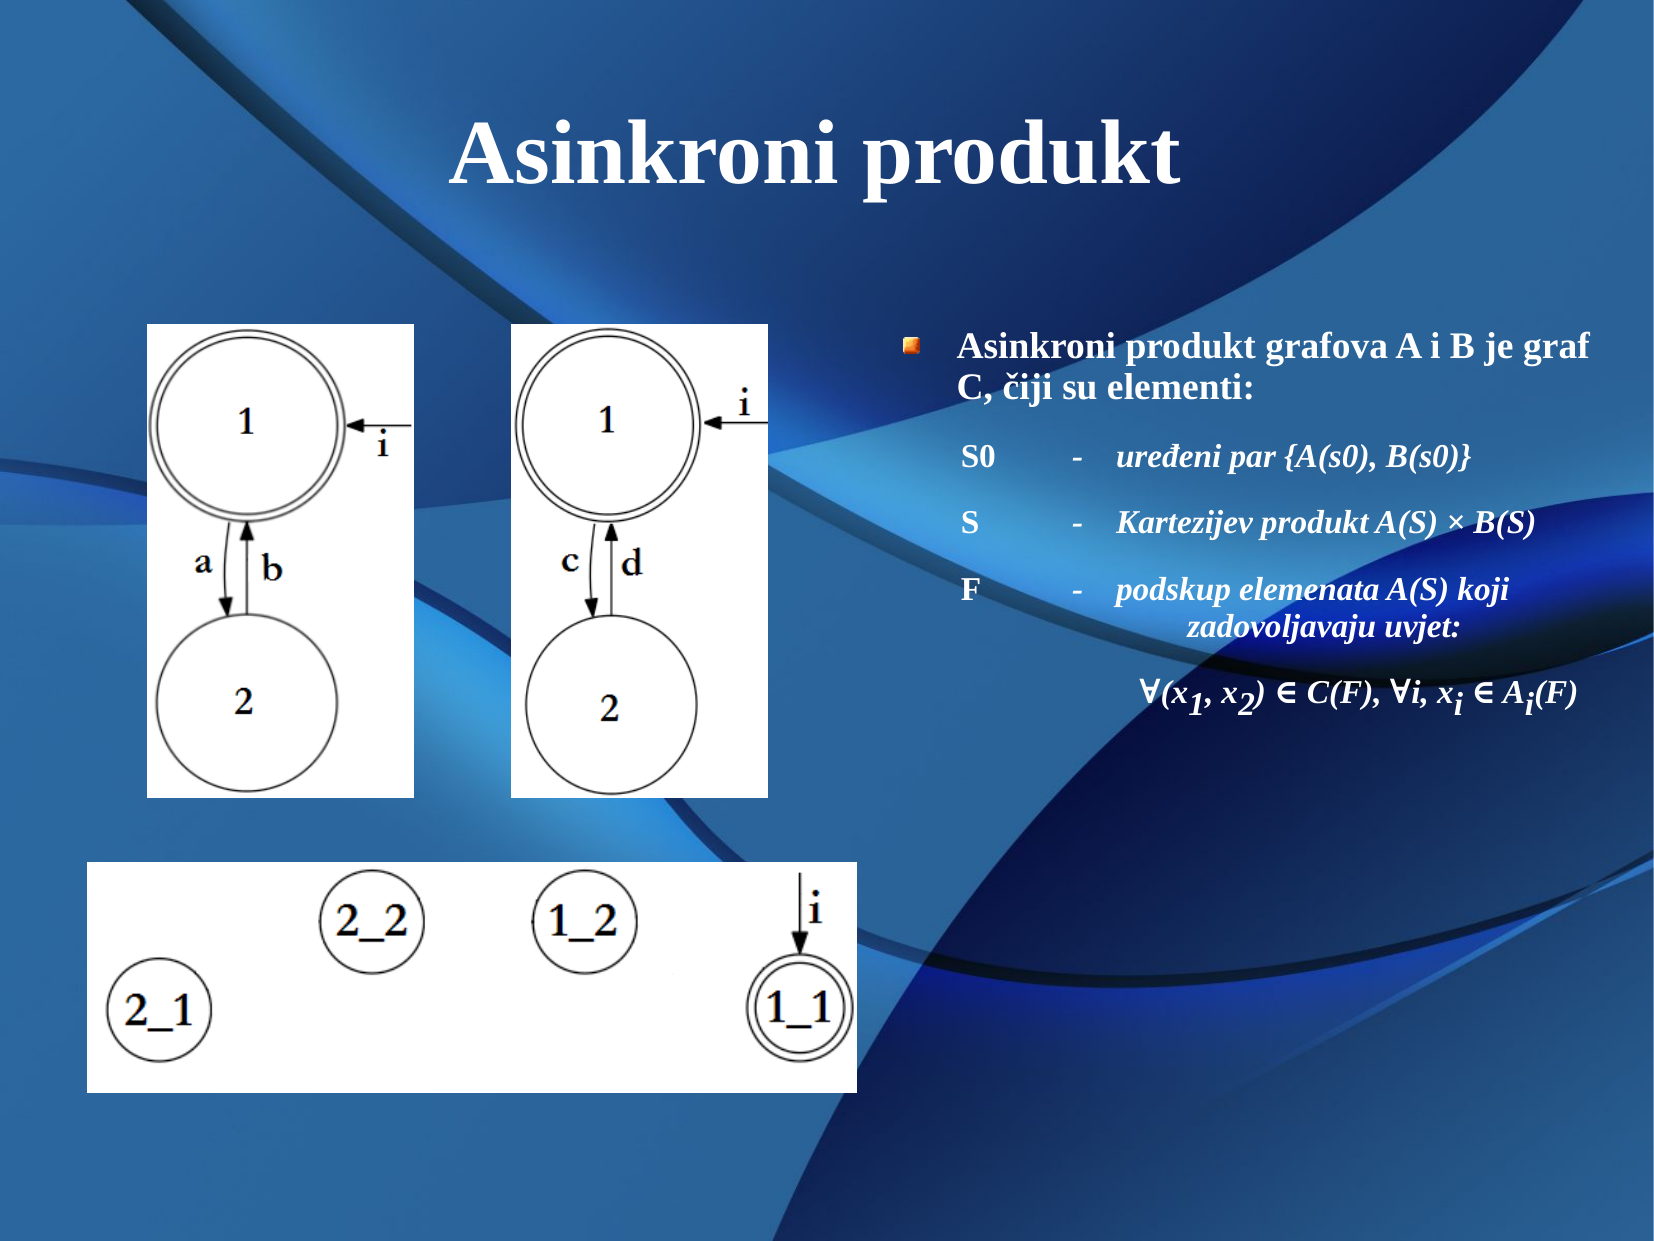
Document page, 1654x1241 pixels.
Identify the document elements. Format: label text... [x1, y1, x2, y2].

title Asinkroni produkt [82, 49, 1571, 257]
list Asinkroni produkt grafova A i B je graf C, čiji su elementi: S0 - uređeni par {A(s0), B(s0)} S - Kartezijev produkt A(S) × B(S) F - podskup elemenata A(S) koji zadovoljavaju uvjet: ∀(x1, x2) ∈ C(F), ∀i, xi ∈ Ai(F) [885, 324, 1612, 1129]
picture [0, 0, 1654, 1241]
